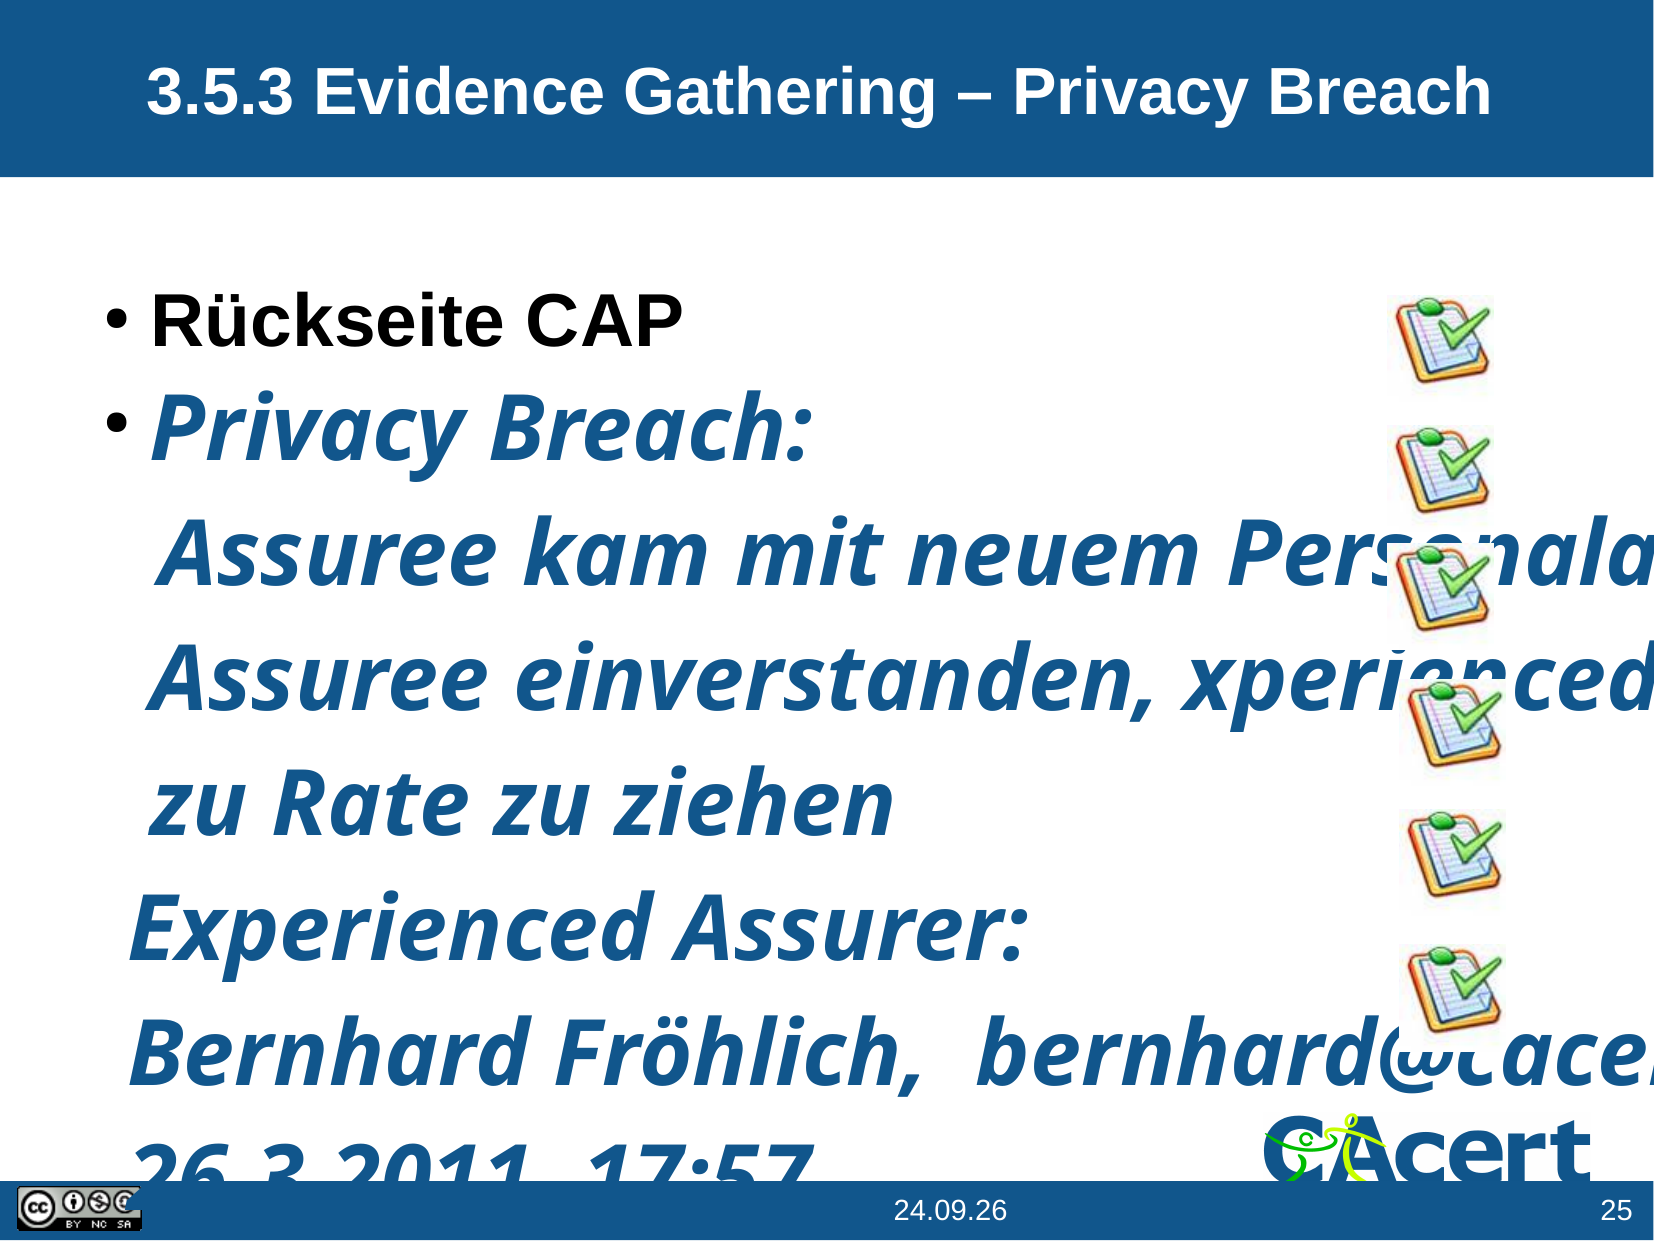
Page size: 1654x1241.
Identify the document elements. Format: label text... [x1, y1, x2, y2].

picture [1399, 679, 1506, 786]
picture [17, 1186, 142, 1231]
picture [1399, 944, 1506, 1052]
text_box Rückseite CAP Privacy Breach: Assuree kam mit neuem Personalausweis. Assuree einverstanden, xperienced Assurer zu Rate zu ziehen Experienced Assurer: Bernhard Fröhlich, bernhard@cacert.org 26.3.2011, 17:57 [88, 270, 1300, 1090]
picture [1387, 425, 1494, 532]
picture [1399, 809, 1506, 916]
picture [1263, 1112, 1591, 1181]
title 3.5.3 Evidence Gathering – Privacy Breach [76, 17, 1565, 166]
picture [1387, 295, 1494, 402]
picture [1387, 543, 1494, 650]
